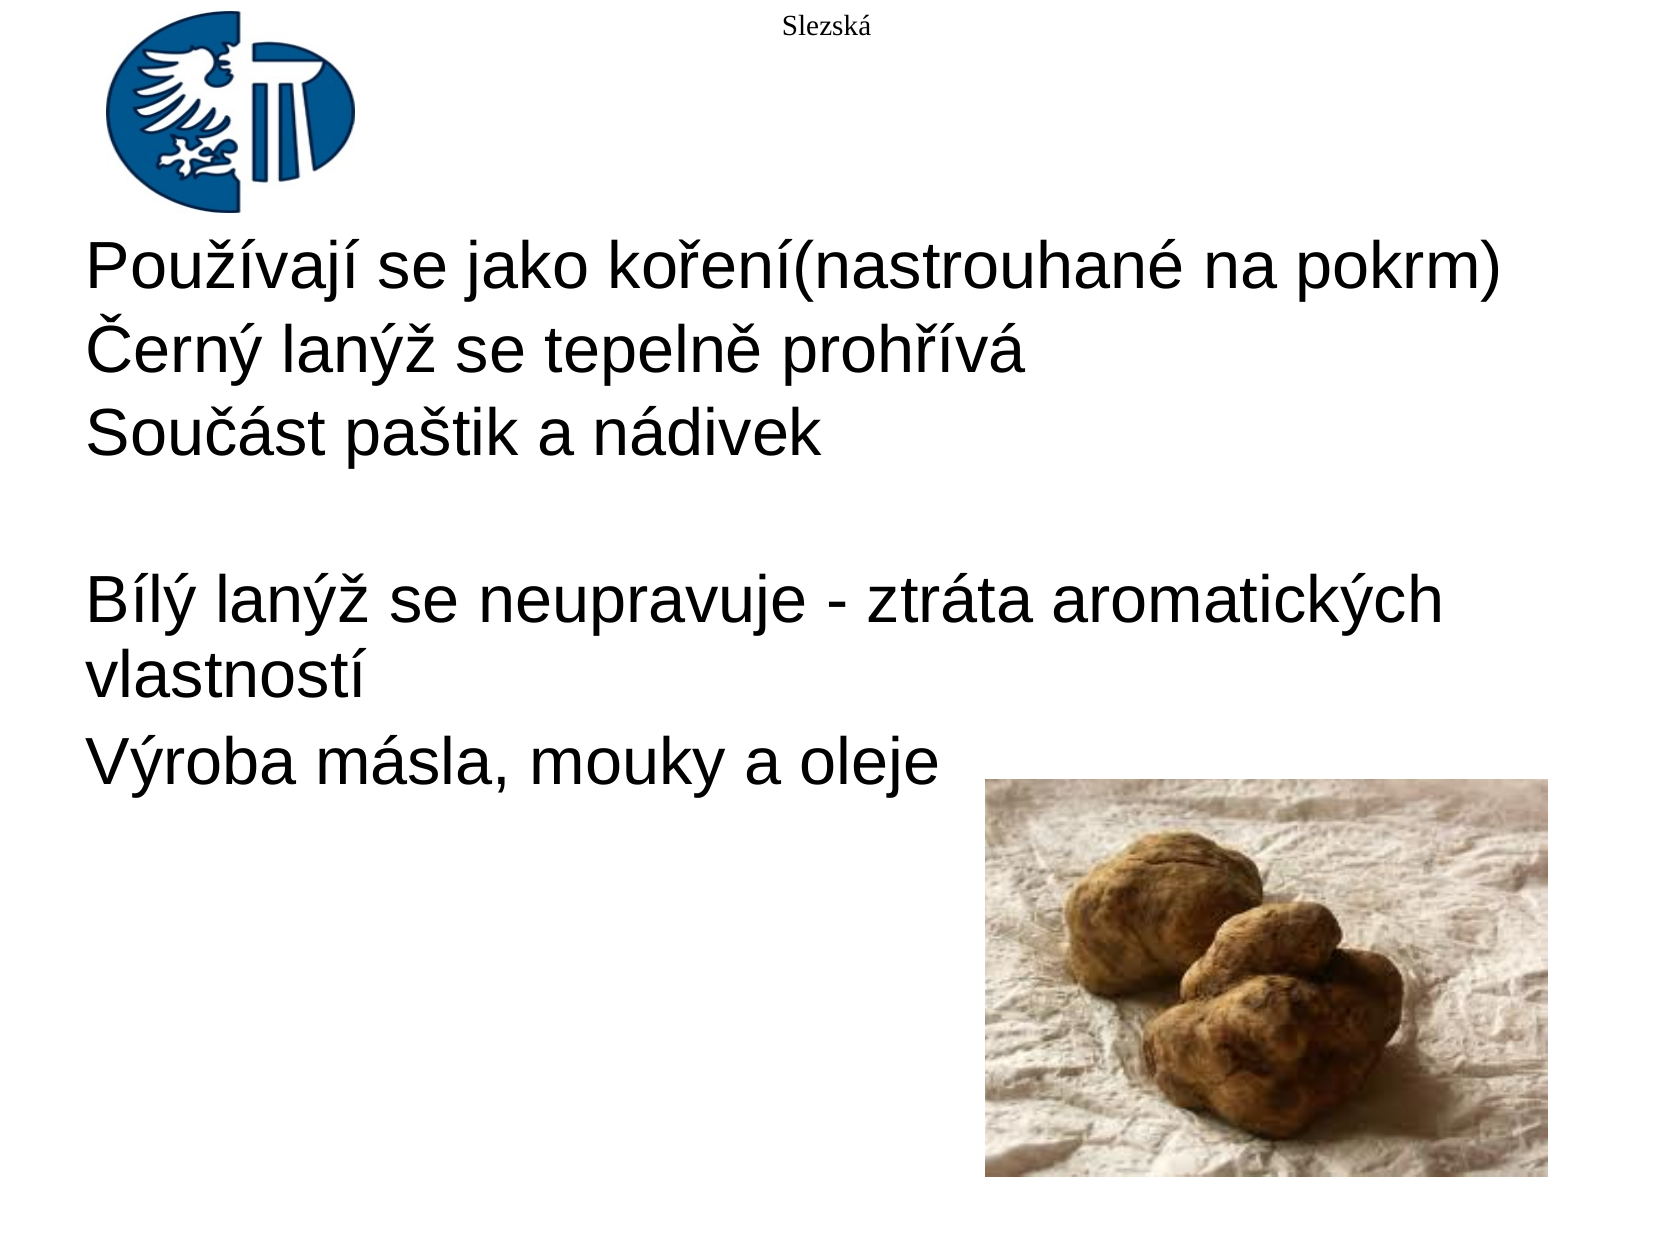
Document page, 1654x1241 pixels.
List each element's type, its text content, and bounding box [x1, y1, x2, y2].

text_box Používají se jako koření(nastrouhané na pokrm) Černý lanýž se tepelně prohřívá Součást paštik a nádivek Bílý lanýž se neupravuje - ztráta aromatických vlastností Výroba másla, mouky a oleje [70, 220, 1595, 887]
picture [985, 779, 1548, 1177]
picture [106, 11, 355, 213]
